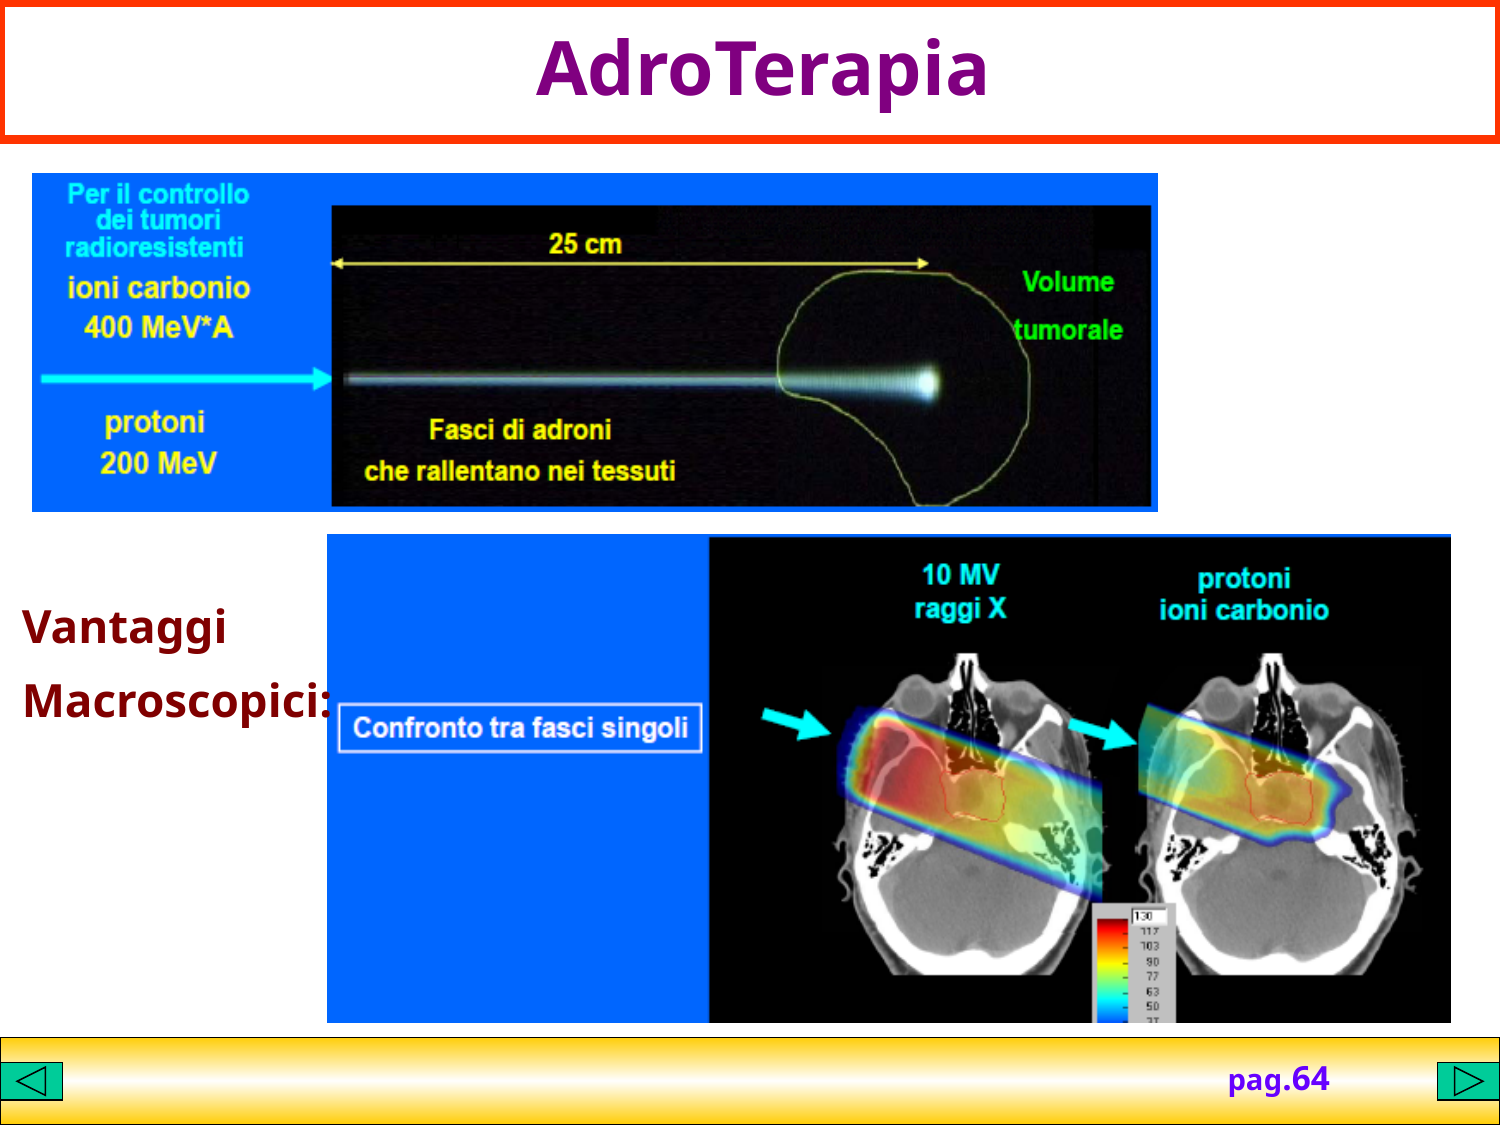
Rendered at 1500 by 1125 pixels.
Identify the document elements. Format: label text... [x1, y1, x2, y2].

picture [32, 173, 1158, 512]
text_box Vantaggi Macroscopici: [21, 548, 358, 757]
picture [327, 534, 1451, 1023]
title AdroTerapia [0, 2, 1500, 140]
